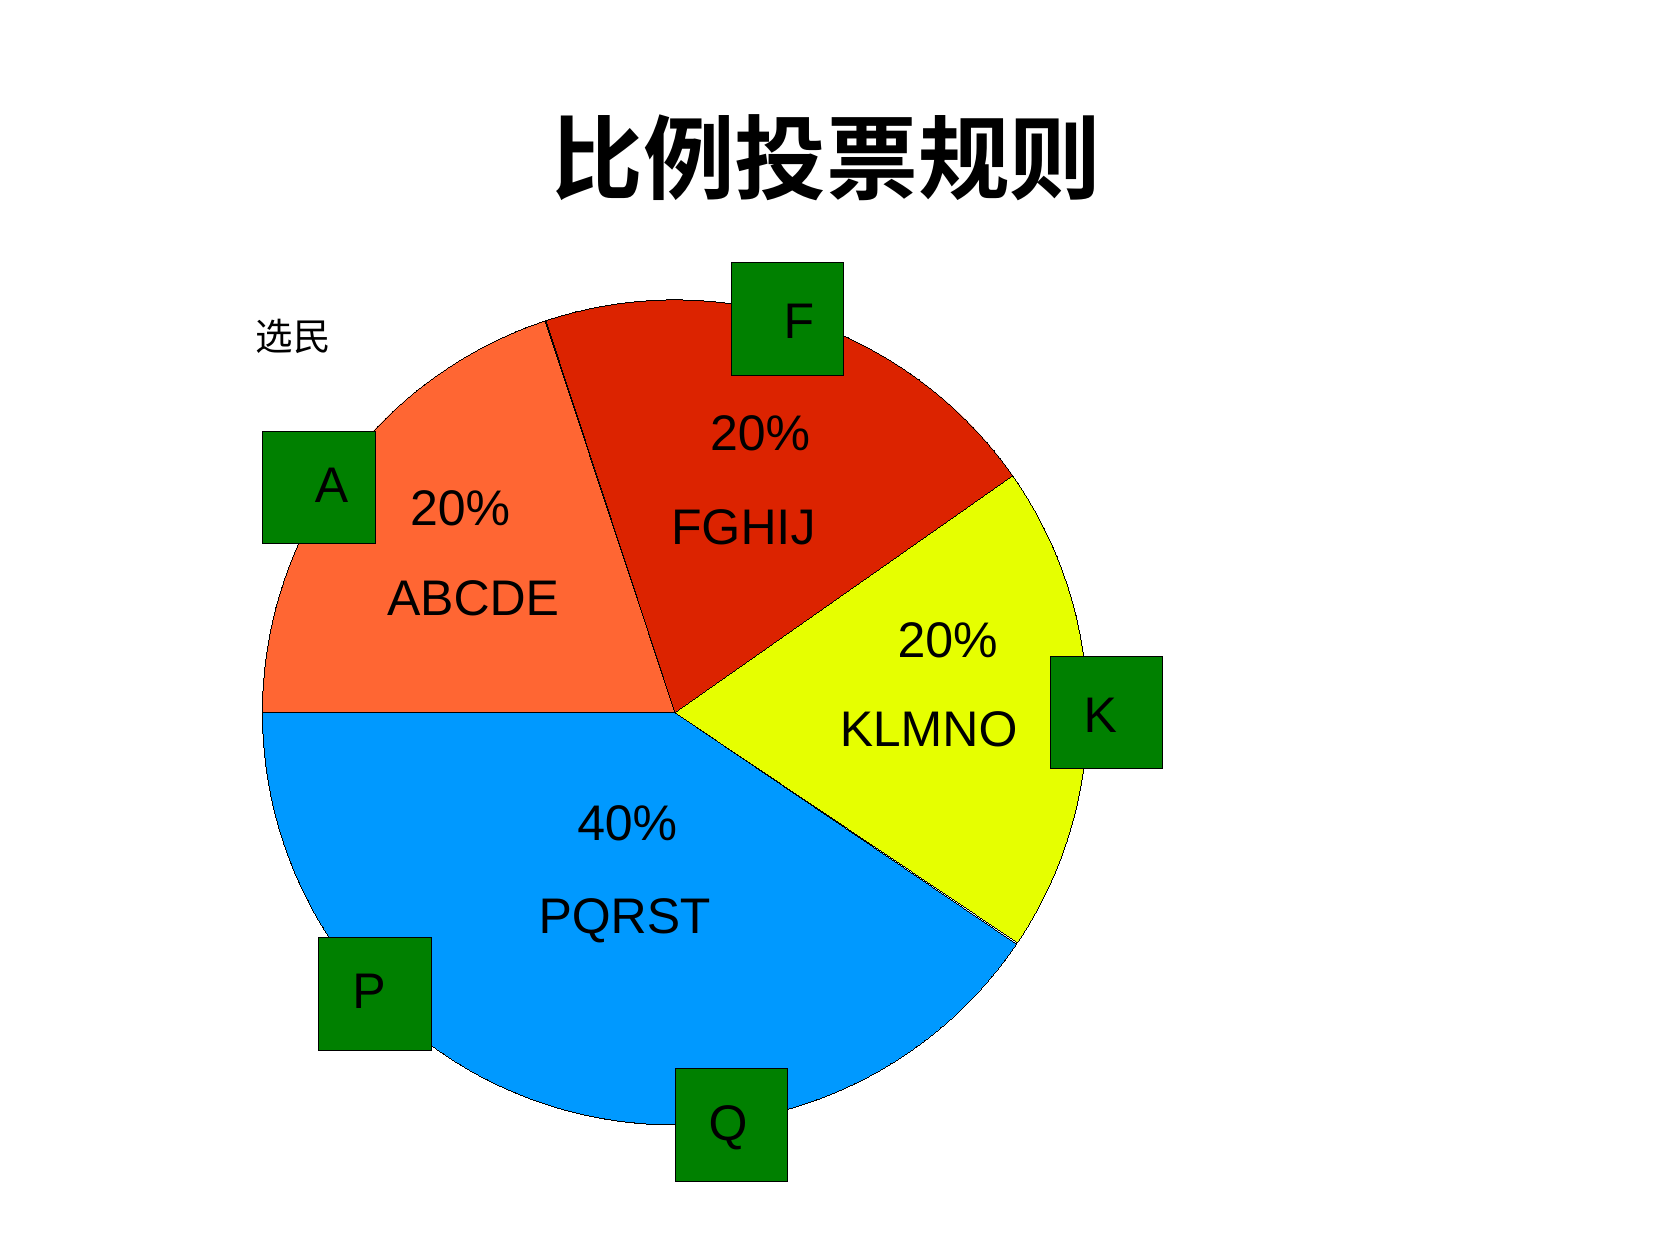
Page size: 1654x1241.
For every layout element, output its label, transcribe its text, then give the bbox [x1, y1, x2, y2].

text_box 20% [695, 398, 826, 469]
text_box KLMNO [825, 693, 1033, 765]
text_box F [768, 285, 829, 357]
text_box [262, 262, 1163, 1182]
text_box 20% [395, 473, 526, 544]
text_box 选民 [241, 300, 346, 353]
text_box 40% [562, 787, 693, 859]
text_box ABCDE [372, 562, 575, 634]
text_box FGHIJ [656, 491, 831, 563]
text_box P [337, 956, 401, 1027]
title 比例投票规则 [82, 49, 1571, 257]
text_box Q [693, 1087, 763, 1159]
text_box K [1068, 679, 1132, 792]
text_box PQRST [523, 881, 726, 952]
text_box A [300, 450, 366, 521]
text_box 20% [882, 604, 1013, 676]
